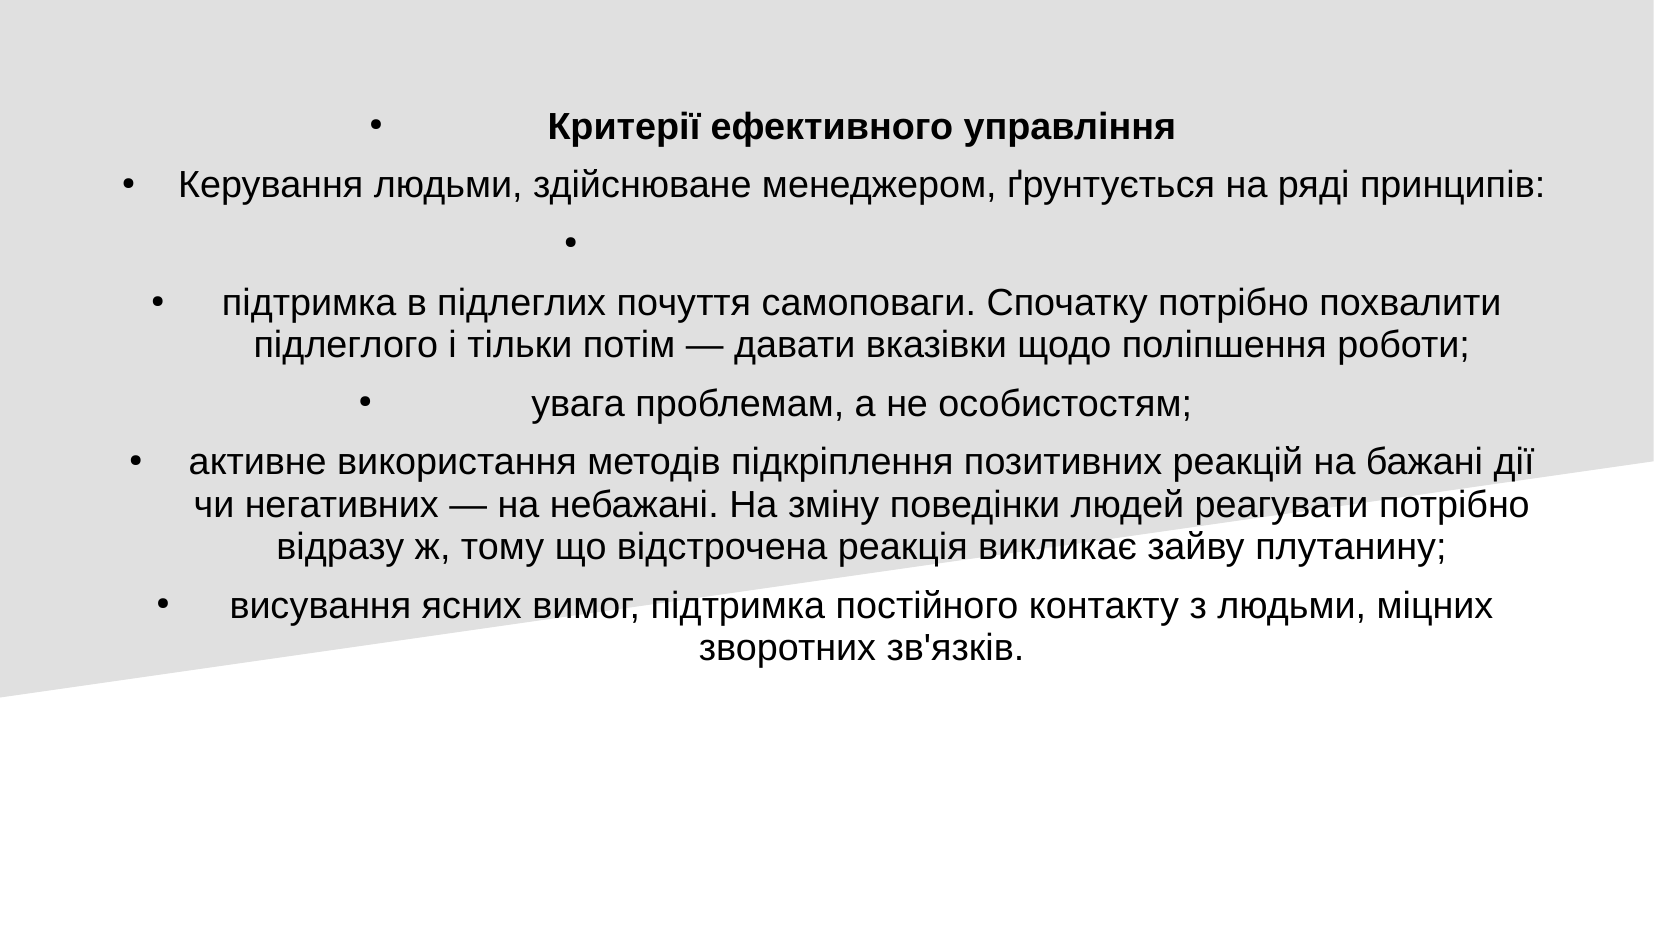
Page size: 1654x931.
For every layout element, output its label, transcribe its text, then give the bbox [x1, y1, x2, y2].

list Критерії ефективного управління Керування людьми, здійснюване менеджером, ґрунтується на ряді принципів: підтримка в підлеглих почуття самоповаги. Спочатку потрібно похвалити підлеглого і тільки потім — давати вказівки щодо поліпшення роботи; увага проблемам, а не особистостям; активне використання методів підкріплення позитивних реакцій на бажані дії чи негативних — на небажані. На зміну поведінки людей реагувати потрібно відразу ж, тому що відстрочена реакція викликає зайву плутанину; висування ясних вимог, підтримка постійного контакту з людьми, міцних зворотних зв'язків. [116, 105, 1561, 678]
